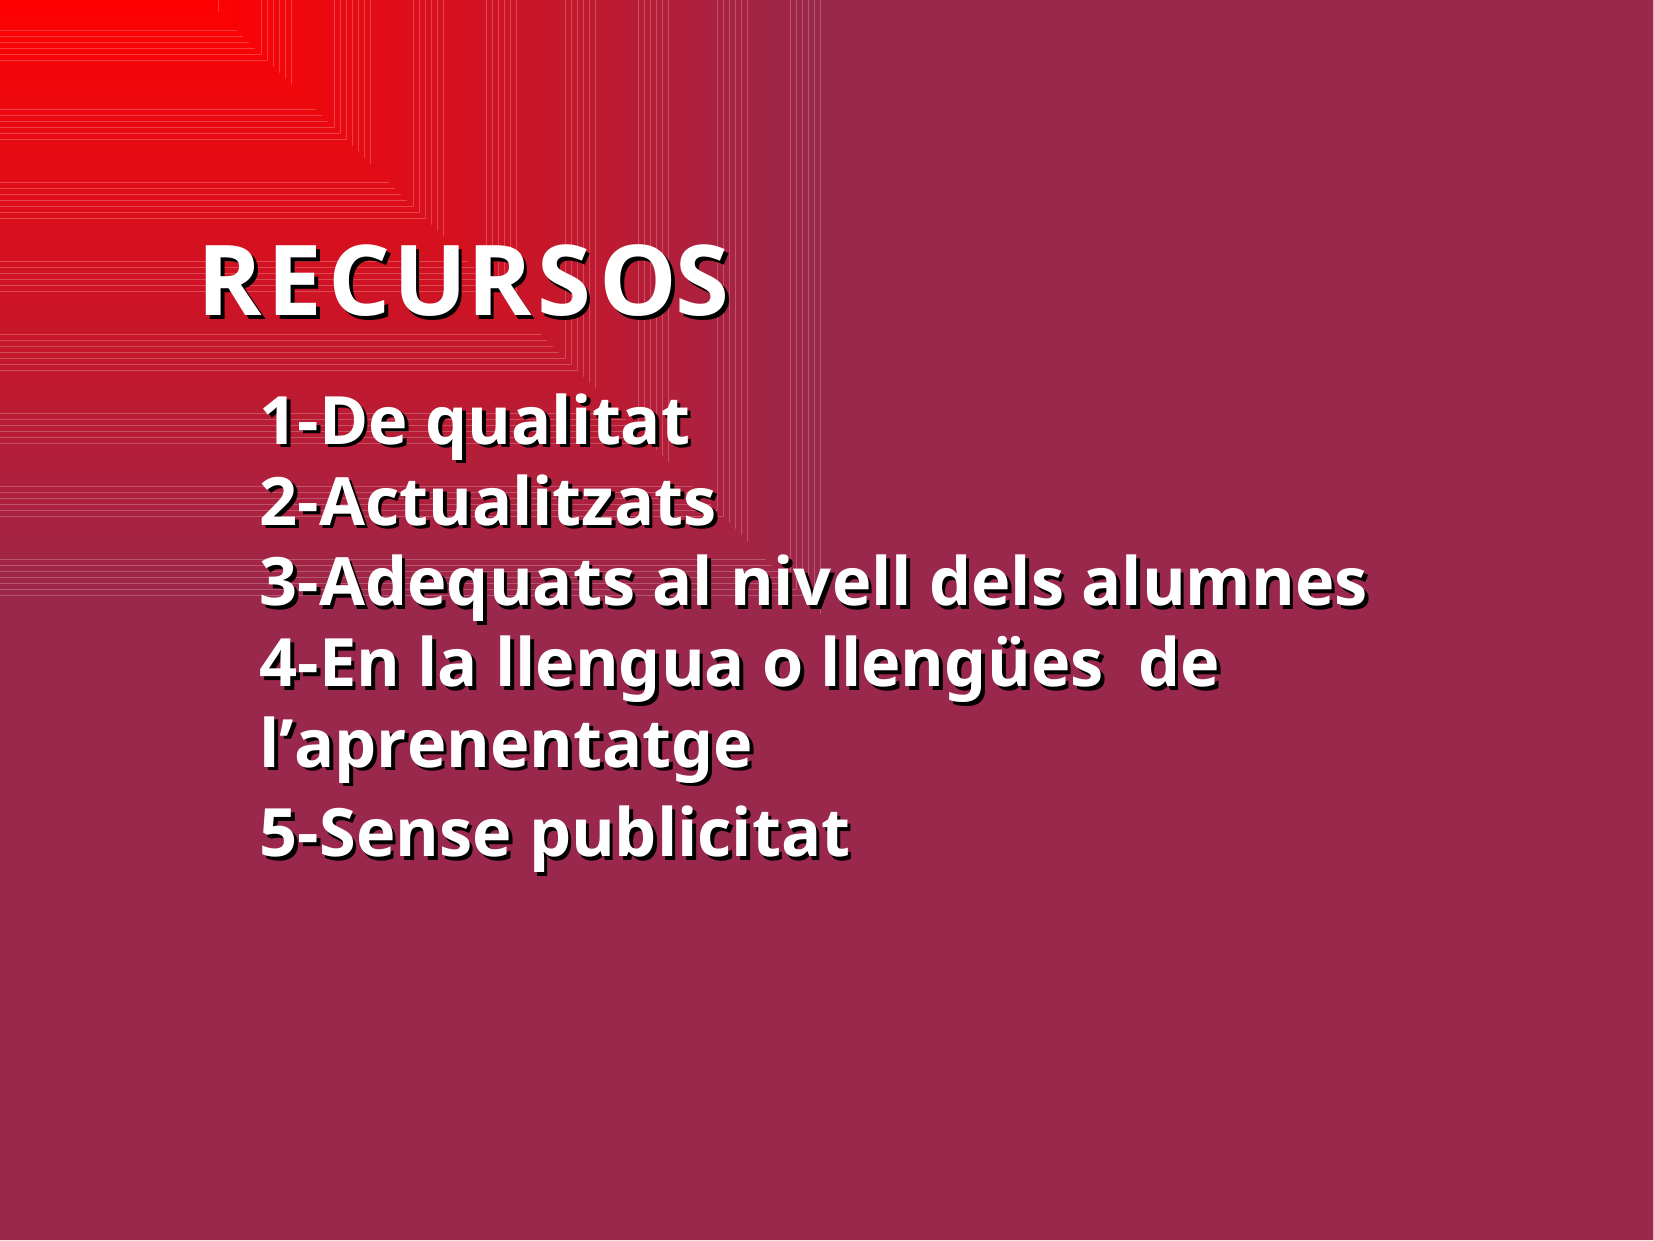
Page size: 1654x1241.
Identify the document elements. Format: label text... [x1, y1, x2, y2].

text_box 1-De qualitat 2-Actualitzats 3-Adequats al nivell dels alumnes 4-En la llengua o llengües de l’aprenentatge 5-Sense publicitat [259, 376, 1549, 872]
picture [179, 208, 763, 348]
